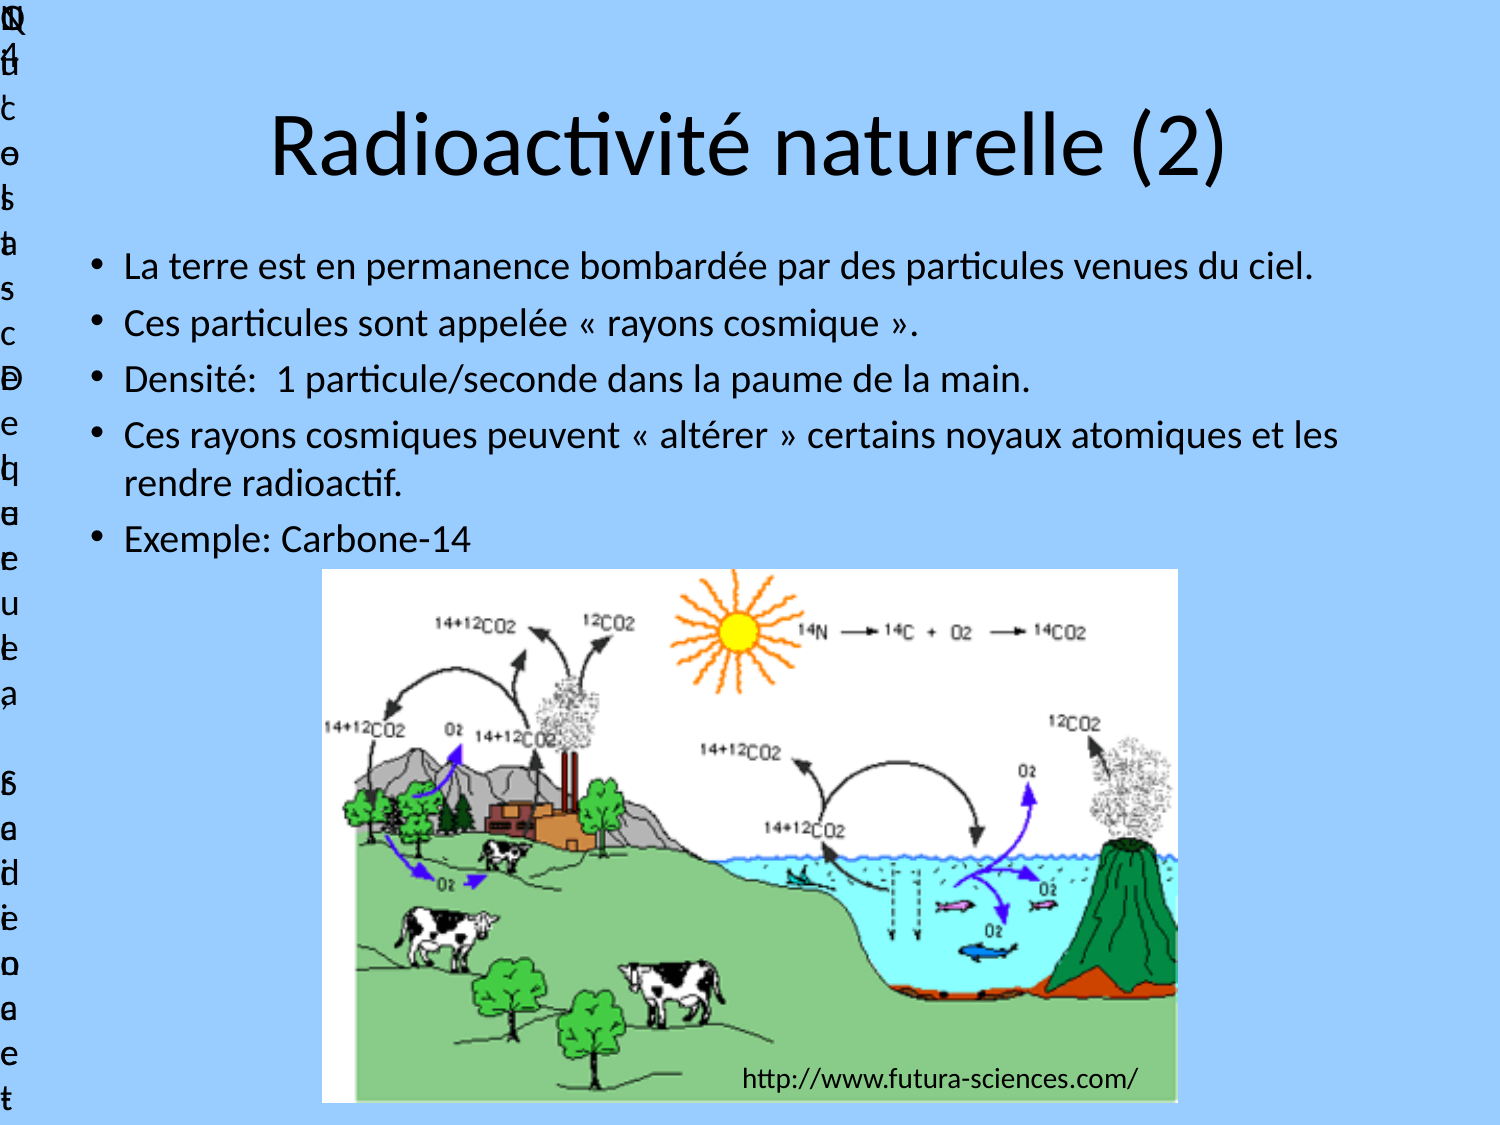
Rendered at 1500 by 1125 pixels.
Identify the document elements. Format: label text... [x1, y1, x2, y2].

text_box http://www.futura-sciences.com/ [727, 1052, 1177, 1102]
list La terre est en permanence bombardée par des particules venues du ciel. Ces particules sont appelée « rayons cosmique ». Densité: 1 particule/seconde dans la paume de la main. Ces rayons cosmiques peuvent « altérer » certains noyaux atomiques et les rendre radioactif. Exemple: Carbone-14 [75, 232, 1425, 570]
picture [322, 570, 1178, 1103]
title Radioactivité naturelle (2) [75, 45, 1425, 232]
